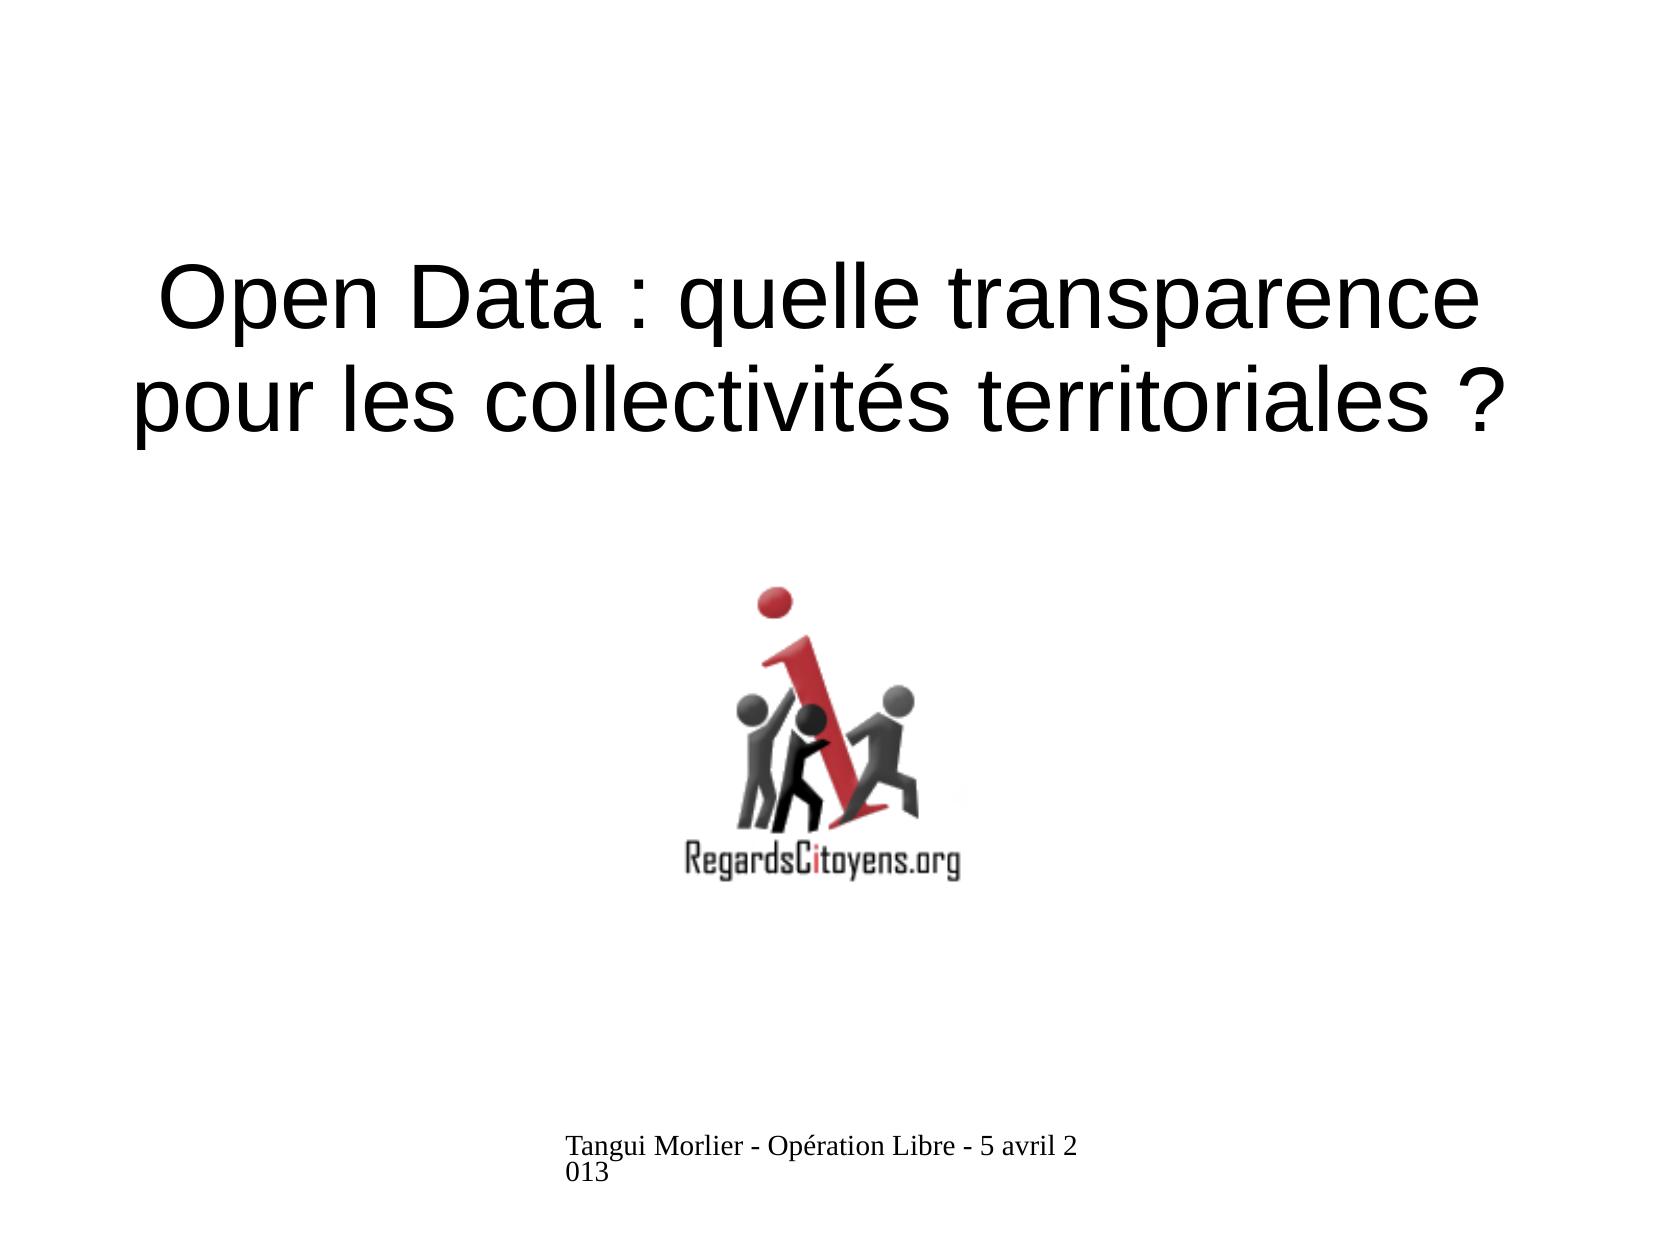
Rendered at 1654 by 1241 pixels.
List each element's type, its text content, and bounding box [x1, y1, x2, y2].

title Open Data : quelle transparence pour les collectivités territoriales ? [76, 188, 1565, 508]
picture [679, 573, 967, 886]
